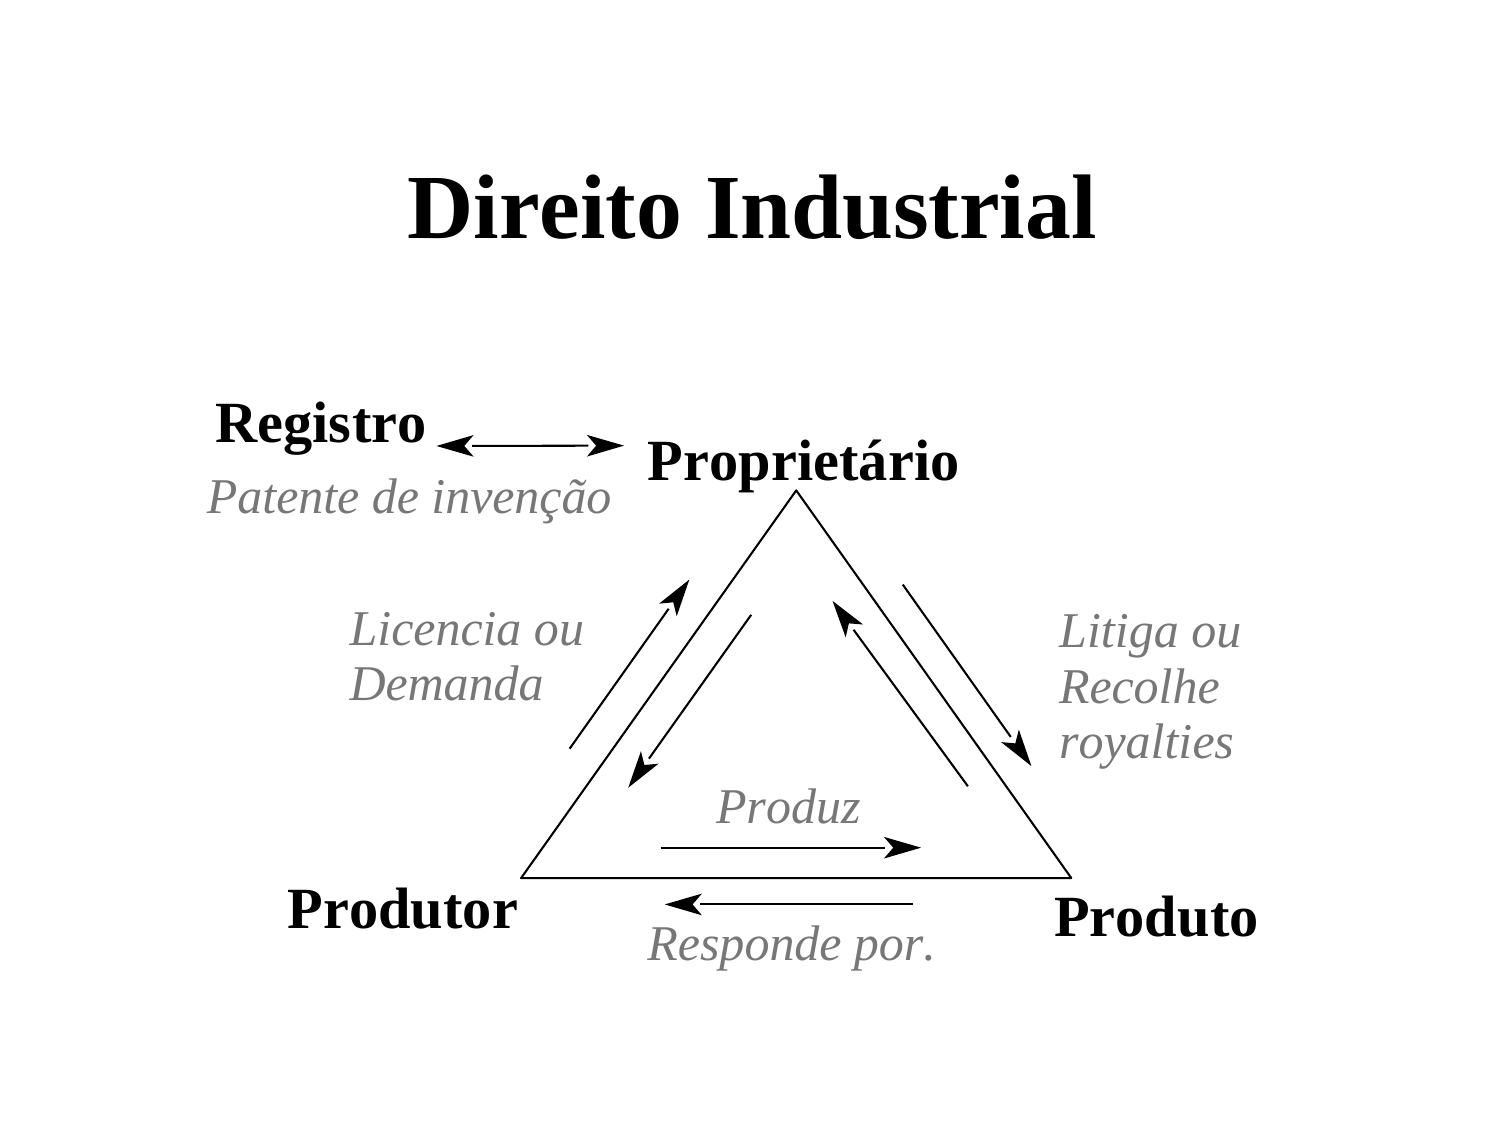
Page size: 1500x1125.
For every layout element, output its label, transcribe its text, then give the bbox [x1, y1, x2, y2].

text_box Responde por. [632, 908, 1104, 984]
text_box Produtor [272, 869, 535, 969]
chart [237, 506, 1263, 1096]
text_box Litiga ou Recolhe royalties [1044, 595, 1371, 834]
text_box [527, 506, 1070, 879]
title Direito Industrial [115, 113, 1391, 302]
text_box Licencia ou Demanda [334, 593, 622, 789]
chart [443, 406, 1263, 876]
text_box Patente de invenção [191, 461, 665, 537]
text_box Produz [700, 771, 925, 847]
text_box Produto [1038, 876, 1275, 962]
text_box Registro [200, 383, 443, 461]
text_box Proprietário [632, 420, 977, 506]
